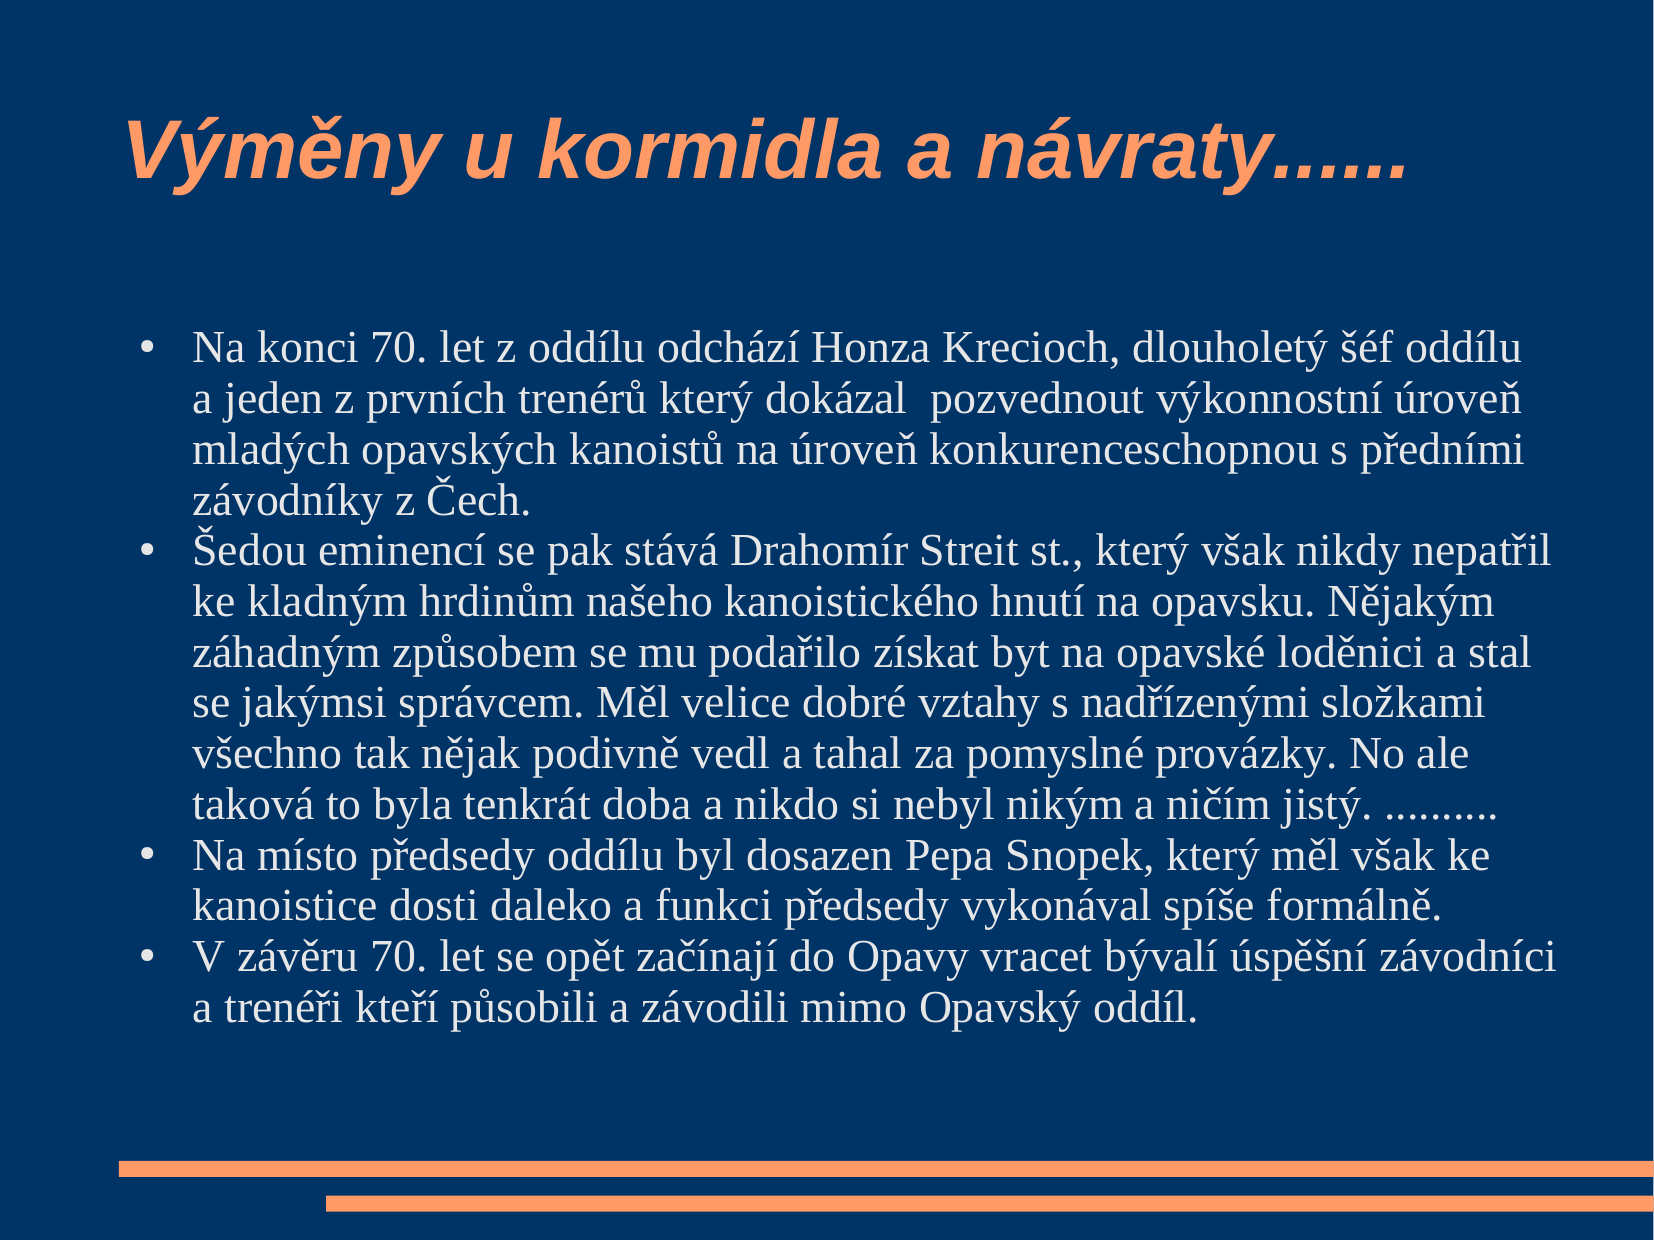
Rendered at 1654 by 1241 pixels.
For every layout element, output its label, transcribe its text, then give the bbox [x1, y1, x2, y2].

title Výměny u kormidla a návraty...... [121, 46, 1534, 254]
list Na konci 70. let z oddílu odchází Honza Krecioch, dlouholetý šéf oddílu a jeden z prvních trenérů který dokázal pozvednout výkonnostní úroveň mladých opavských kanoistů na úroveň konkurenceschopnou s předními závodníky z Čech. Šedou eminencí se pak stává Drahomír Streit st., který však nikdy nepatřil ke kladným hrdinům našeho kanoistického hnutí na opavsku. Nějakým záhadným způsobem se mu podařilo získat byt na opavské loděnici a stal se jakýmsi správcem. Měl velice dobré vztahy s nadřízenými složkami všechno tak nějak podivně vedl a tahal za pomyslné provázky. No ale taková to byla tenkrát doba a nikdo si nebyl nikým a ničím jistý. .......... Na místo předsedy oddílu byl dosazen Pepa Snopek, který měl však ke kanoistice dosti daleko a funkci předsedy vykonával spíše formálně. V závěru 70. let se opět začínají do Opavy vracet bývalí úspěšní závodníci a trenéři kteří působili a závodili mimo Opavský oddíl. [121, 322, 1561, 1133]
